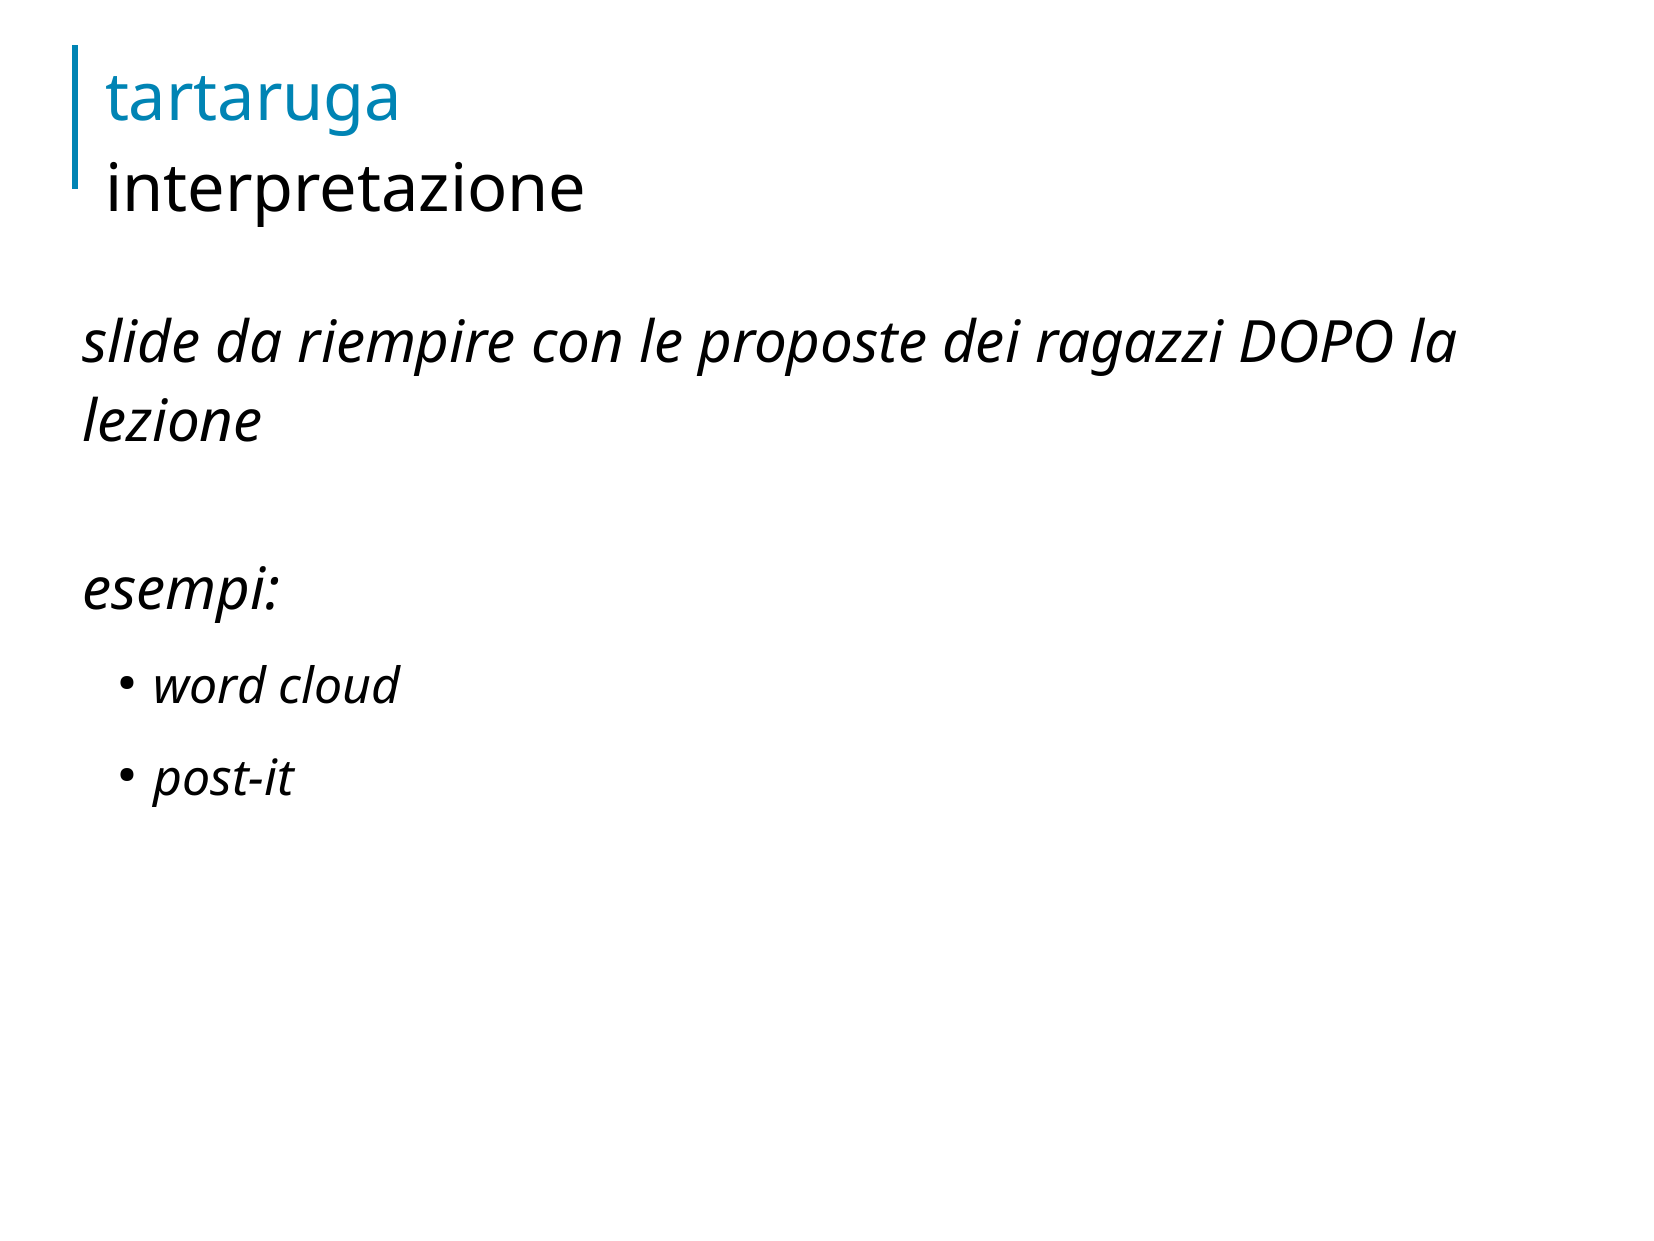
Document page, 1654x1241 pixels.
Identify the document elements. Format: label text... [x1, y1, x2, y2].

title tartaruga interpretazione [105, 49, 1571, 200]
list slide da riempire con le proposte dei ragazzi DOPO la lezione esempi: word cloud post-it [82, 300, 1571, 1126]
